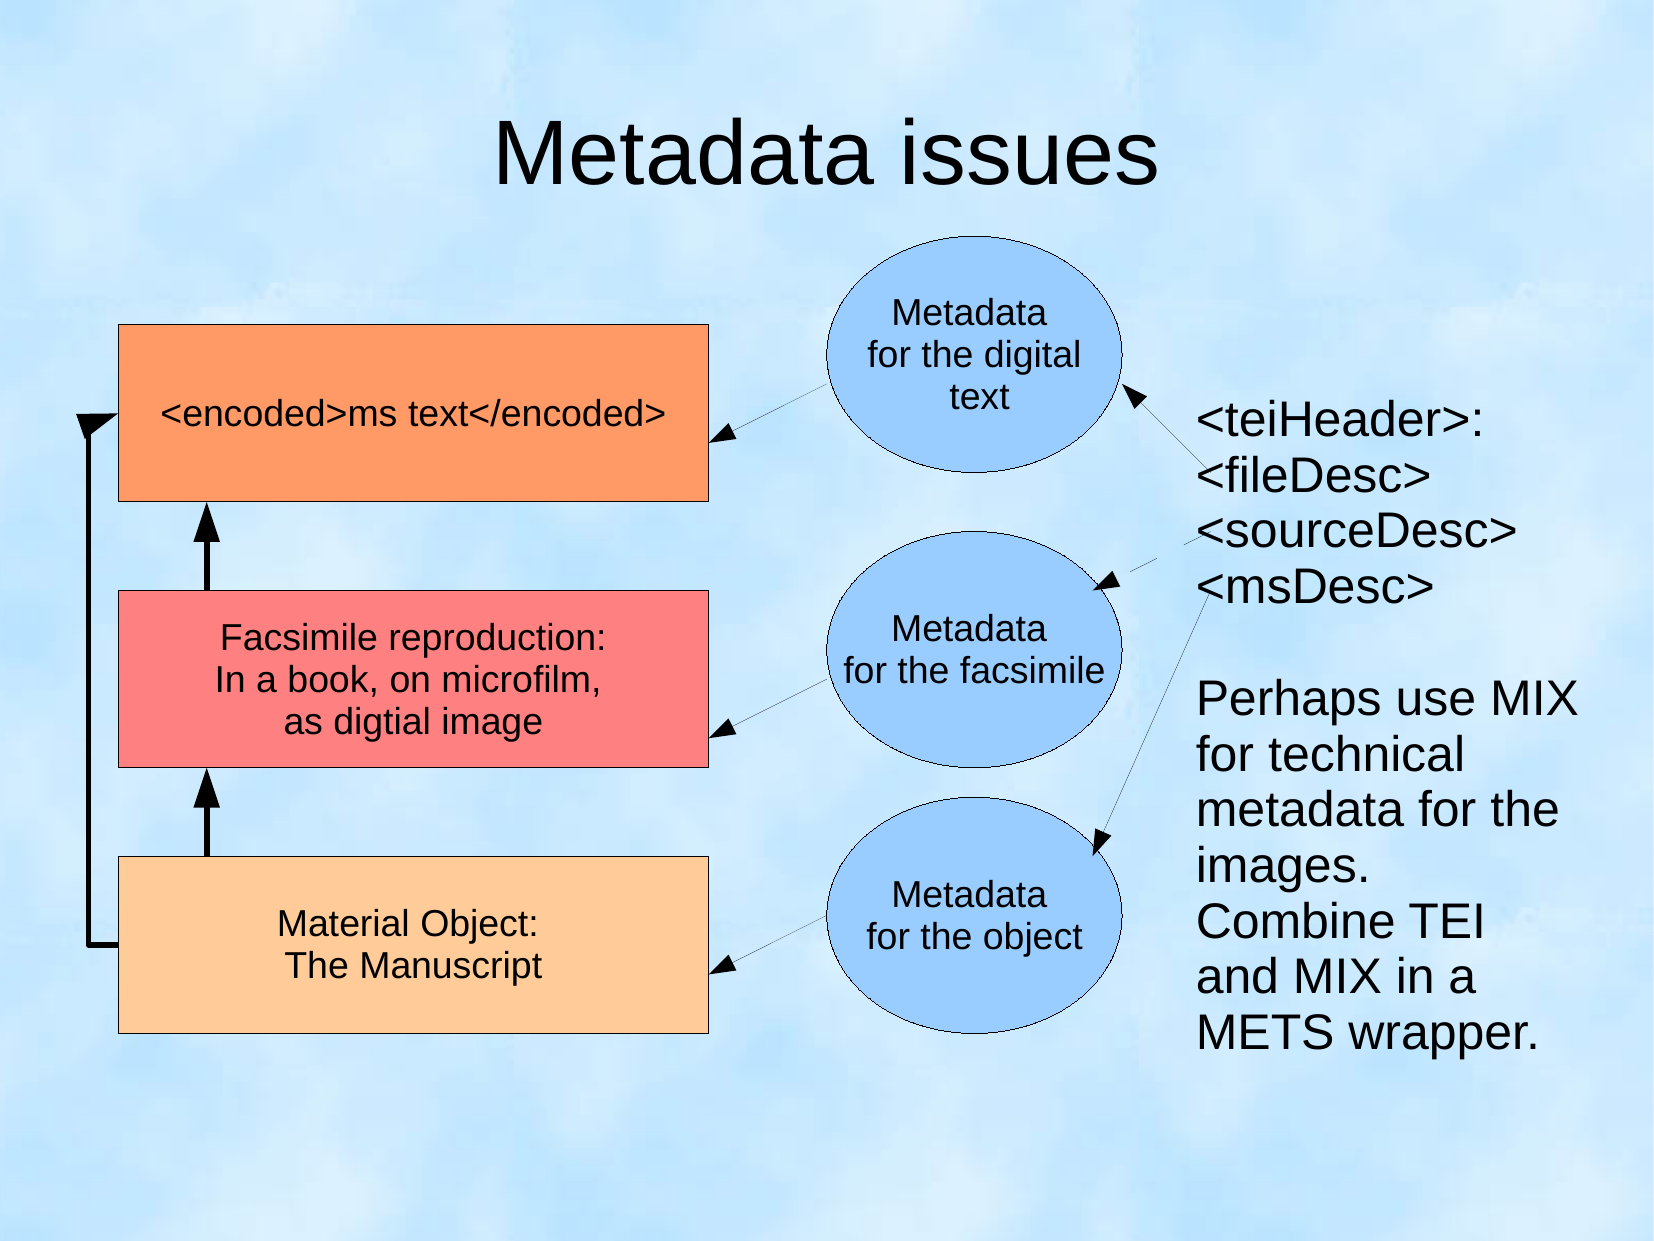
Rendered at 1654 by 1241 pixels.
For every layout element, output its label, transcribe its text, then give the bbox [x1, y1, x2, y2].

text_box <encoded>ms text</encoded> [118, 324, 709, 502]
text_box Metadata for the facsimile [826, 531, 1123, 768]
title Metadata issues [82, 56, 1571, 250]
text_box Material Object: The Manuscript [118, 856, 709, 1034]
text_box Metadata for the digital text [826, 236, 1123, 473]
text_box Metadata for the object [826, 797, 1123, 1034]
text_box <teiHeader>: <fileDesc> <sourceDesc> <msDesc> Perhaps use MIX for technical metadata for the images. Combine TEI and MIX in a METS wrapper. [1181, 383, 1595, 1068]
picture [0, 0, 1654, 1241]
text_box Facsimile reproduction: In a book, on microfilm, as digtial image [118, 590, 709, 768]
